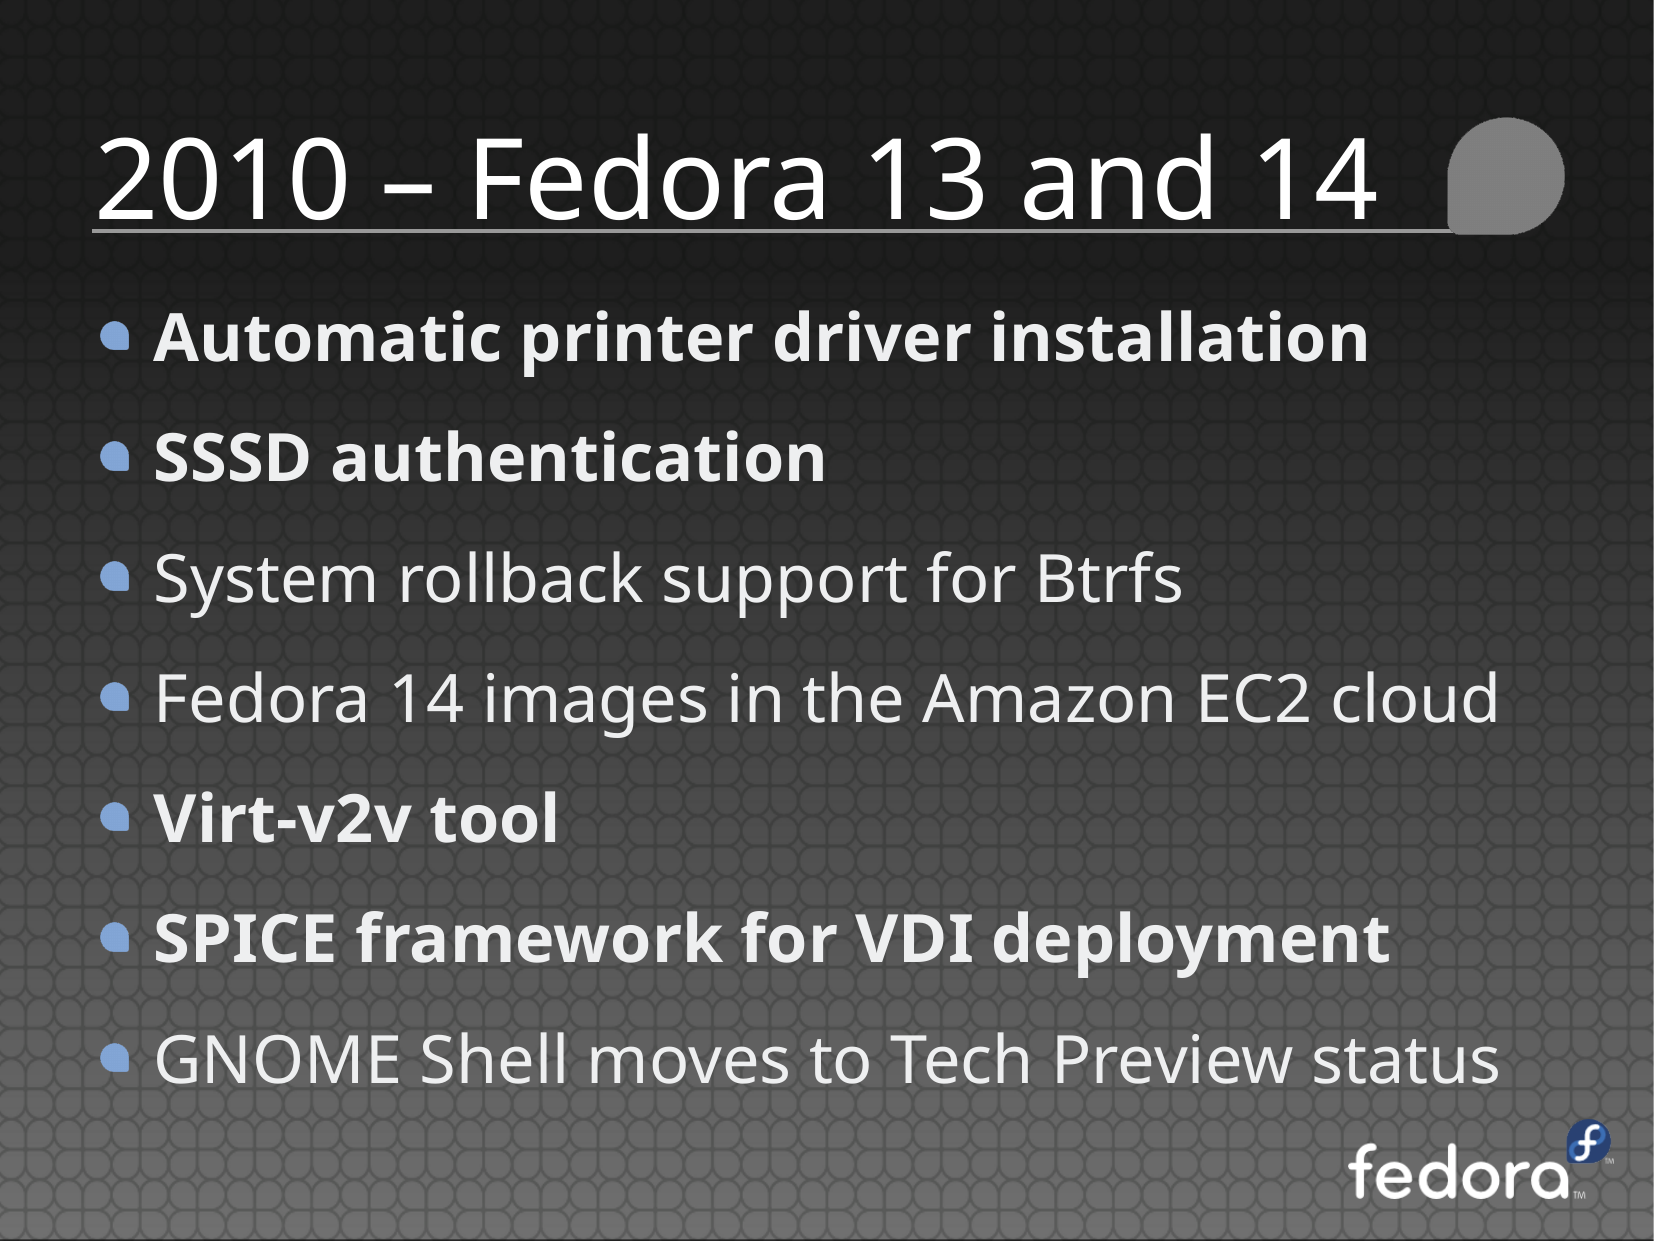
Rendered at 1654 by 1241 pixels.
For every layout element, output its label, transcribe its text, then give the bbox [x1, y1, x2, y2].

picture [0, 0, 1654, 1241]
title 2010 – Fedora 13 and 14 [94, 100, 1426, 251]
list Automatic printer driver installation SSSD authentication System rollback support for Btrfs Fedora 14 images in the Amazon EC2 cloud Virt-v2v tool SPICE framework for VDI deployment GNOME Shell moves to Tech Preview status [82, 290, 1571, 1094]
